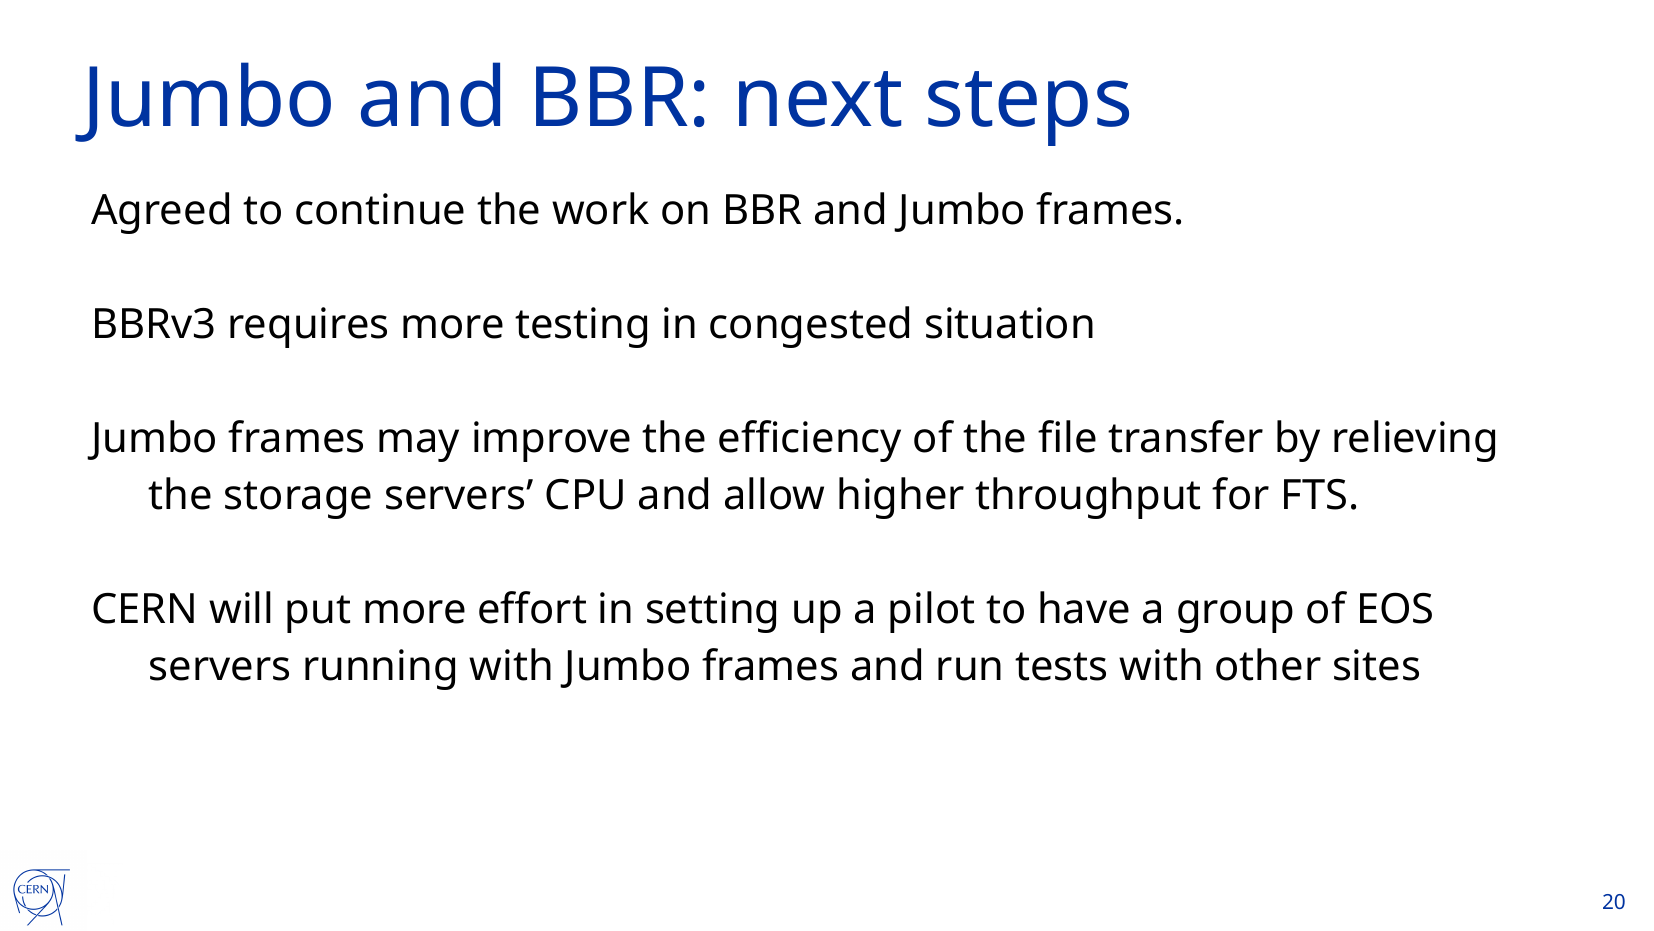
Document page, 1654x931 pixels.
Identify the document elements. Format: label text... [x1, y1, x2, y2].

title Jumbo and BBR: next steps [82, 37, 1571, 142]
text_box Agreed to continue the work on BBR and Jumbo frames. BBRv3 requires more testing in congested situation Jumbo frames may improve the efficiency of the file transfer by relieving the storage servers’ CPU and allow higher throughput for FTS. CERN will put more effort in setting up a pilot to have a group of EOS servers running with Jumbo frames and run tests with other sites [76, 172, 1546, 931]
picture [0, 850, 76, 931]
